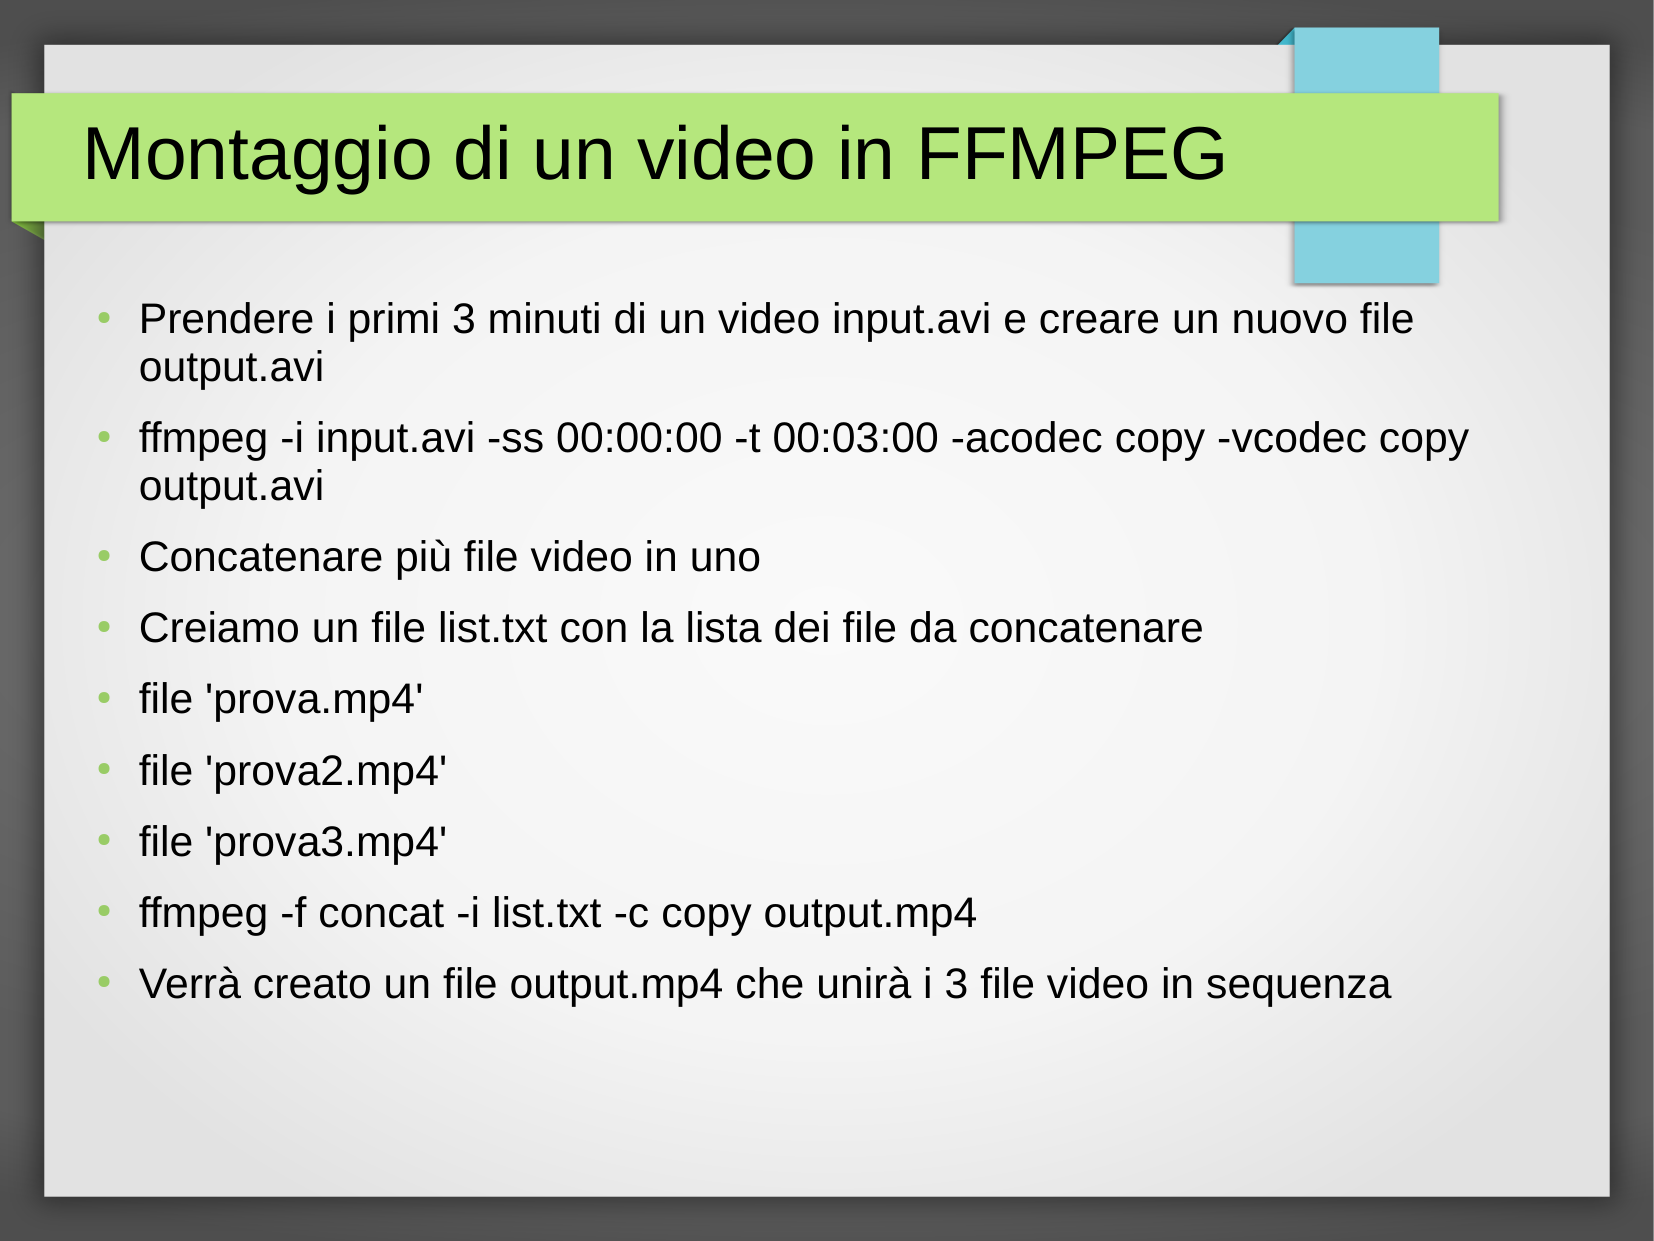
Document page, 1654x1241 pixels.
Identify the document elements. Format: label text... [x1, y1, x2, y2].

title Montaggio di un video in FFMPEG [82, 94, 1264, 213]
list Prendere i primi 3 minuti di un video input.avi e creare un nuovo file output.avi ffmpeg -i input.avi -ss 00:00:00 -t 00:03:00 -acodec copy -vcodec copy output.avi Concatenare più file video in uno Creiamo un file list.txt con la lista dei file da concatenare file 'prova.mp4' file 'prova2.mp4' file 'prova3.mp4' ffmpeg -f concat -i list.txt -c copy output.mp4 Verrà creato un file output.mp4 che unirà i 3 file video in sequenza [82, 295, 1571, 1015]
picture [0, 0, 1654, 1241]
